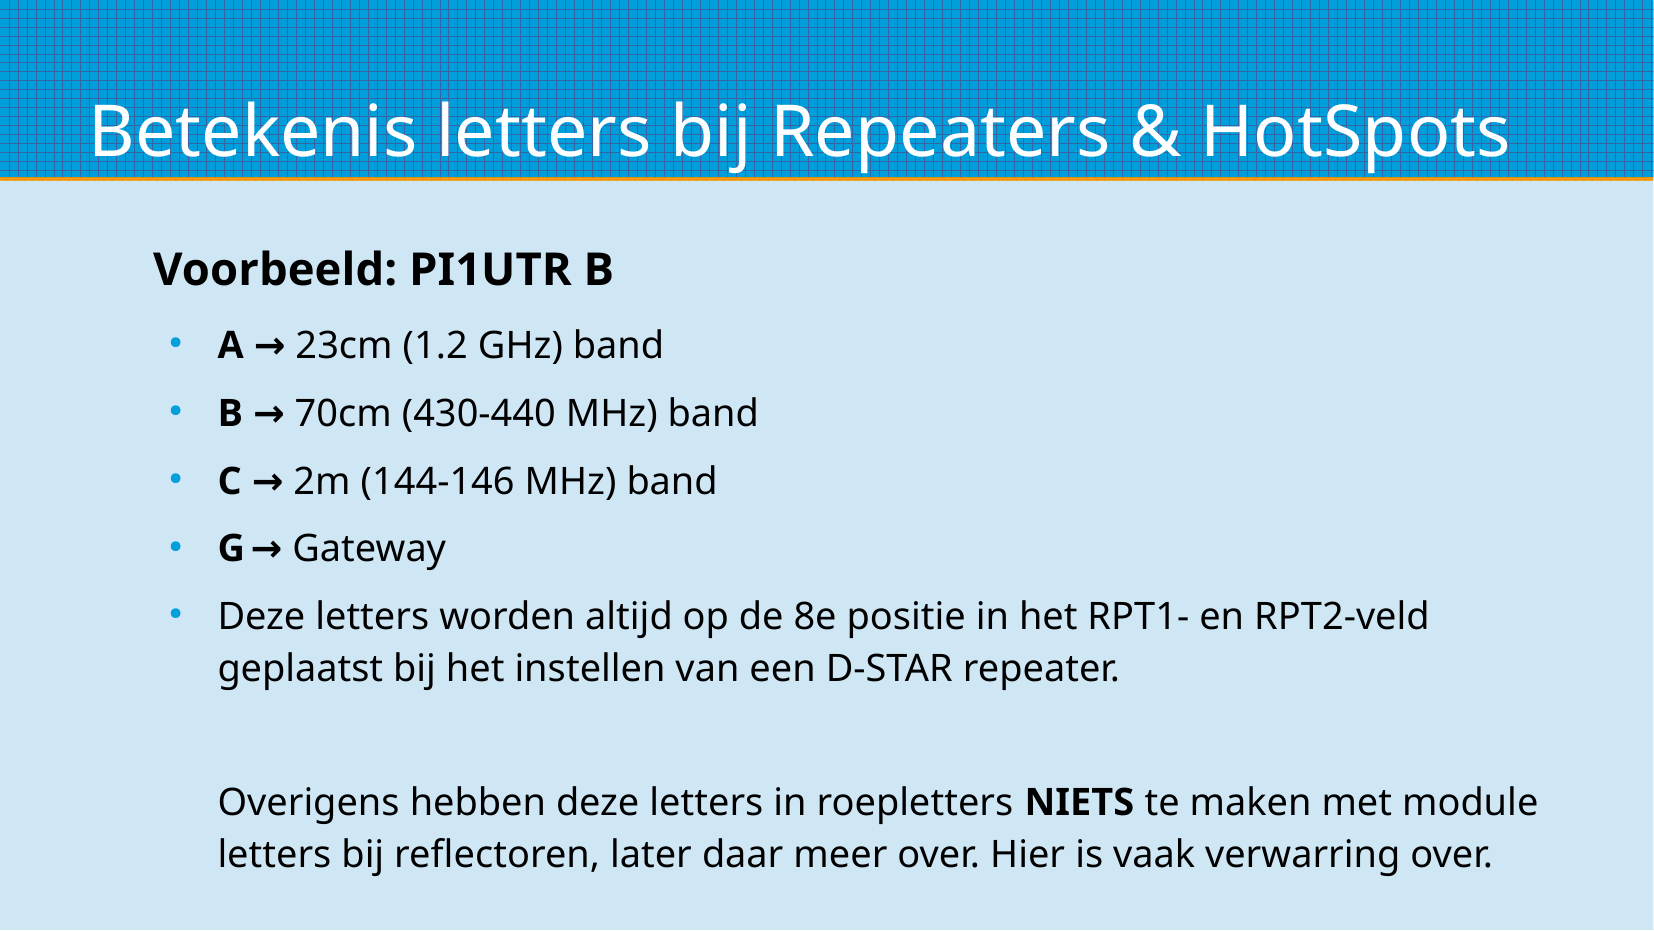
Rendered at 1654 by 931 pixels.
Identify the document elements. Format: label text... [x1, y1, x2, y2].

list Voorbeeld: PI1UTR B A → 23cm (1.2 GHz) band B → 70cm (430-440 MHz) band C → 2m (144-146 MHz) band G → Gateway Deze letters worden altijd op de 8e positie in het RPT1- en RPT2-veld geplaatst bij het instellen van een D-STAR repeater. Overigens hebben deze letters in roepletters NIETS te maken met module letters bij reflectoren, later daar meer over. Hier is vaak verwarring over. [88, 236, 1565, 886]
title Betekenis letters bij Repeaters & HotSpots [88, 14, 1565, 178]
